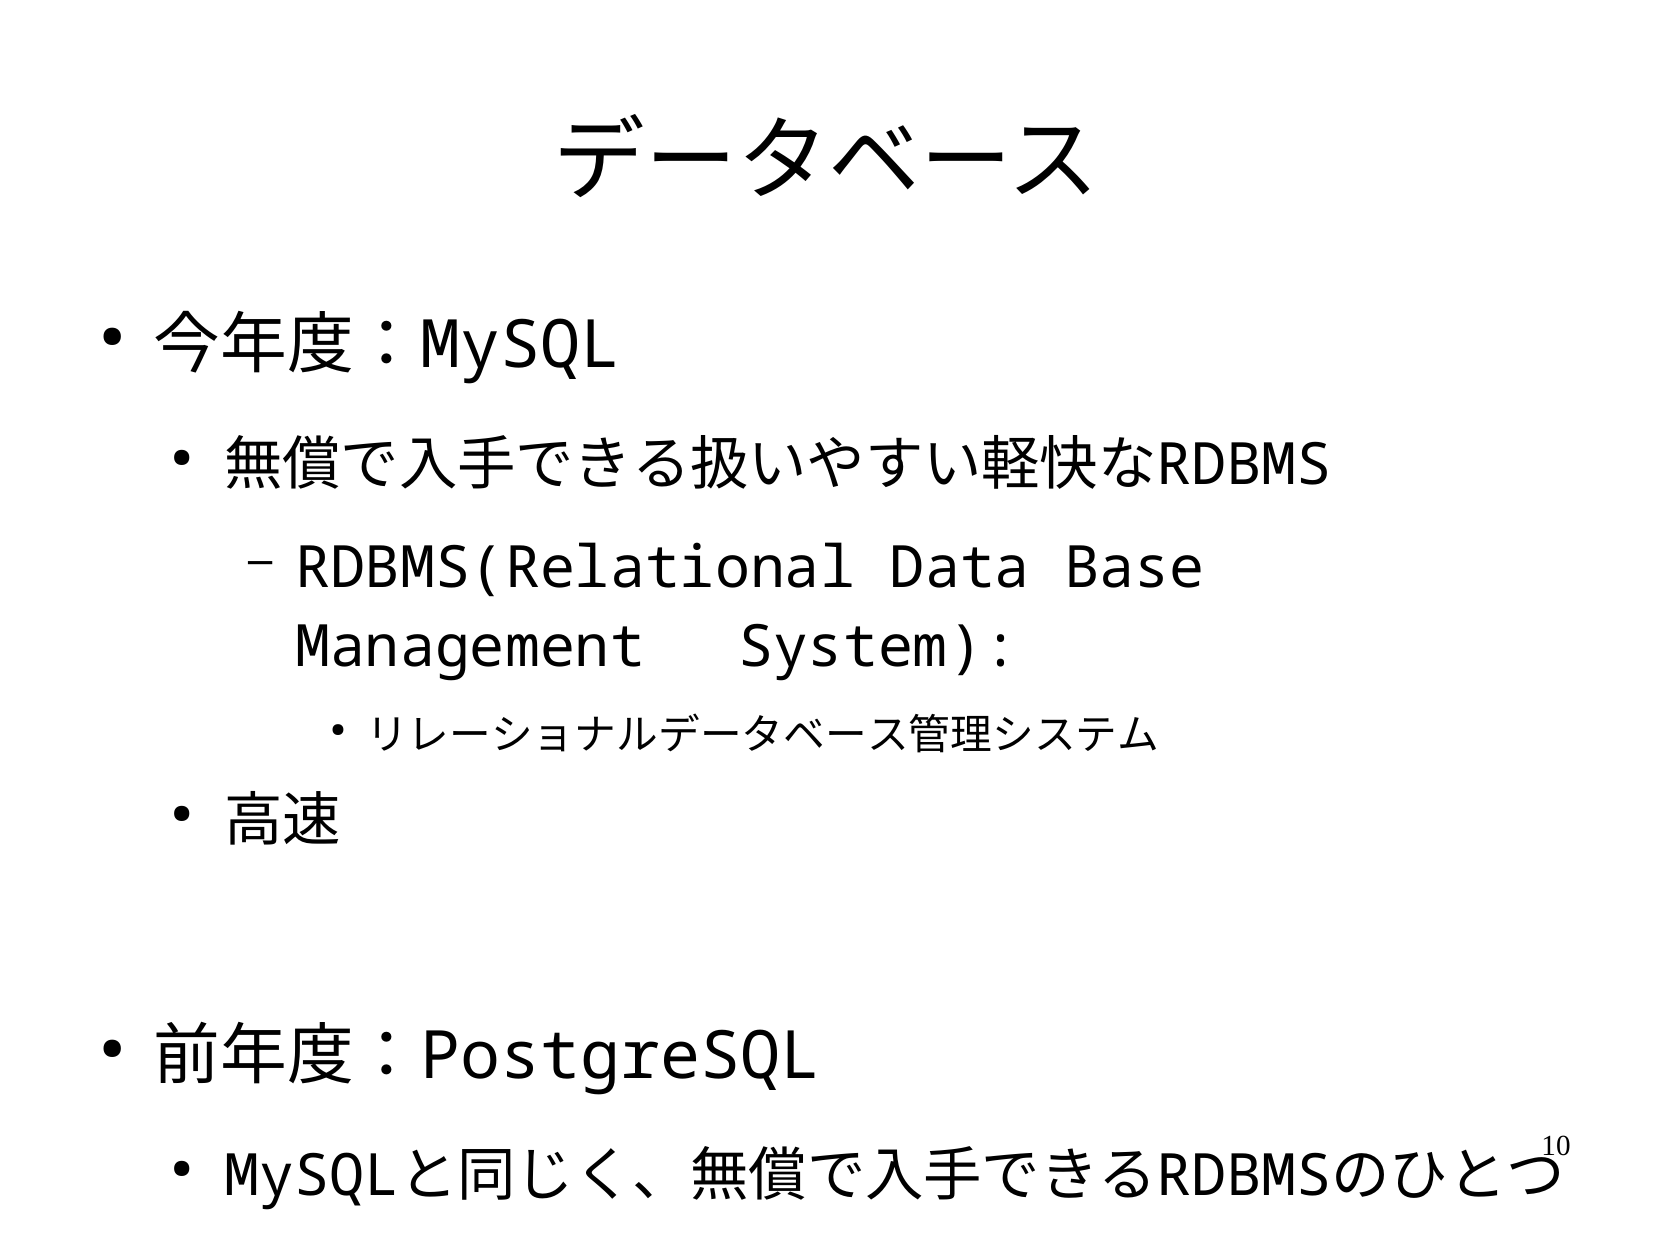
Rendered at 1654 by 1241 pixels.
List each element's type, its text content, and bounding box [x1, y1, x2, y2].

list 今年度：MySQL 無償で入手できる扱いやすい軽快なRDBMS RDBMS(Relational Data Base Management System): リレーショナルデータベース管理システム 高速 前年度：PostgreSQL MySQLと同じく、無償で入手できるRDBMSのひとつ 多機能 [82, 290, 1571, 1094]
title データベース [82, 49, 1571, 257]
